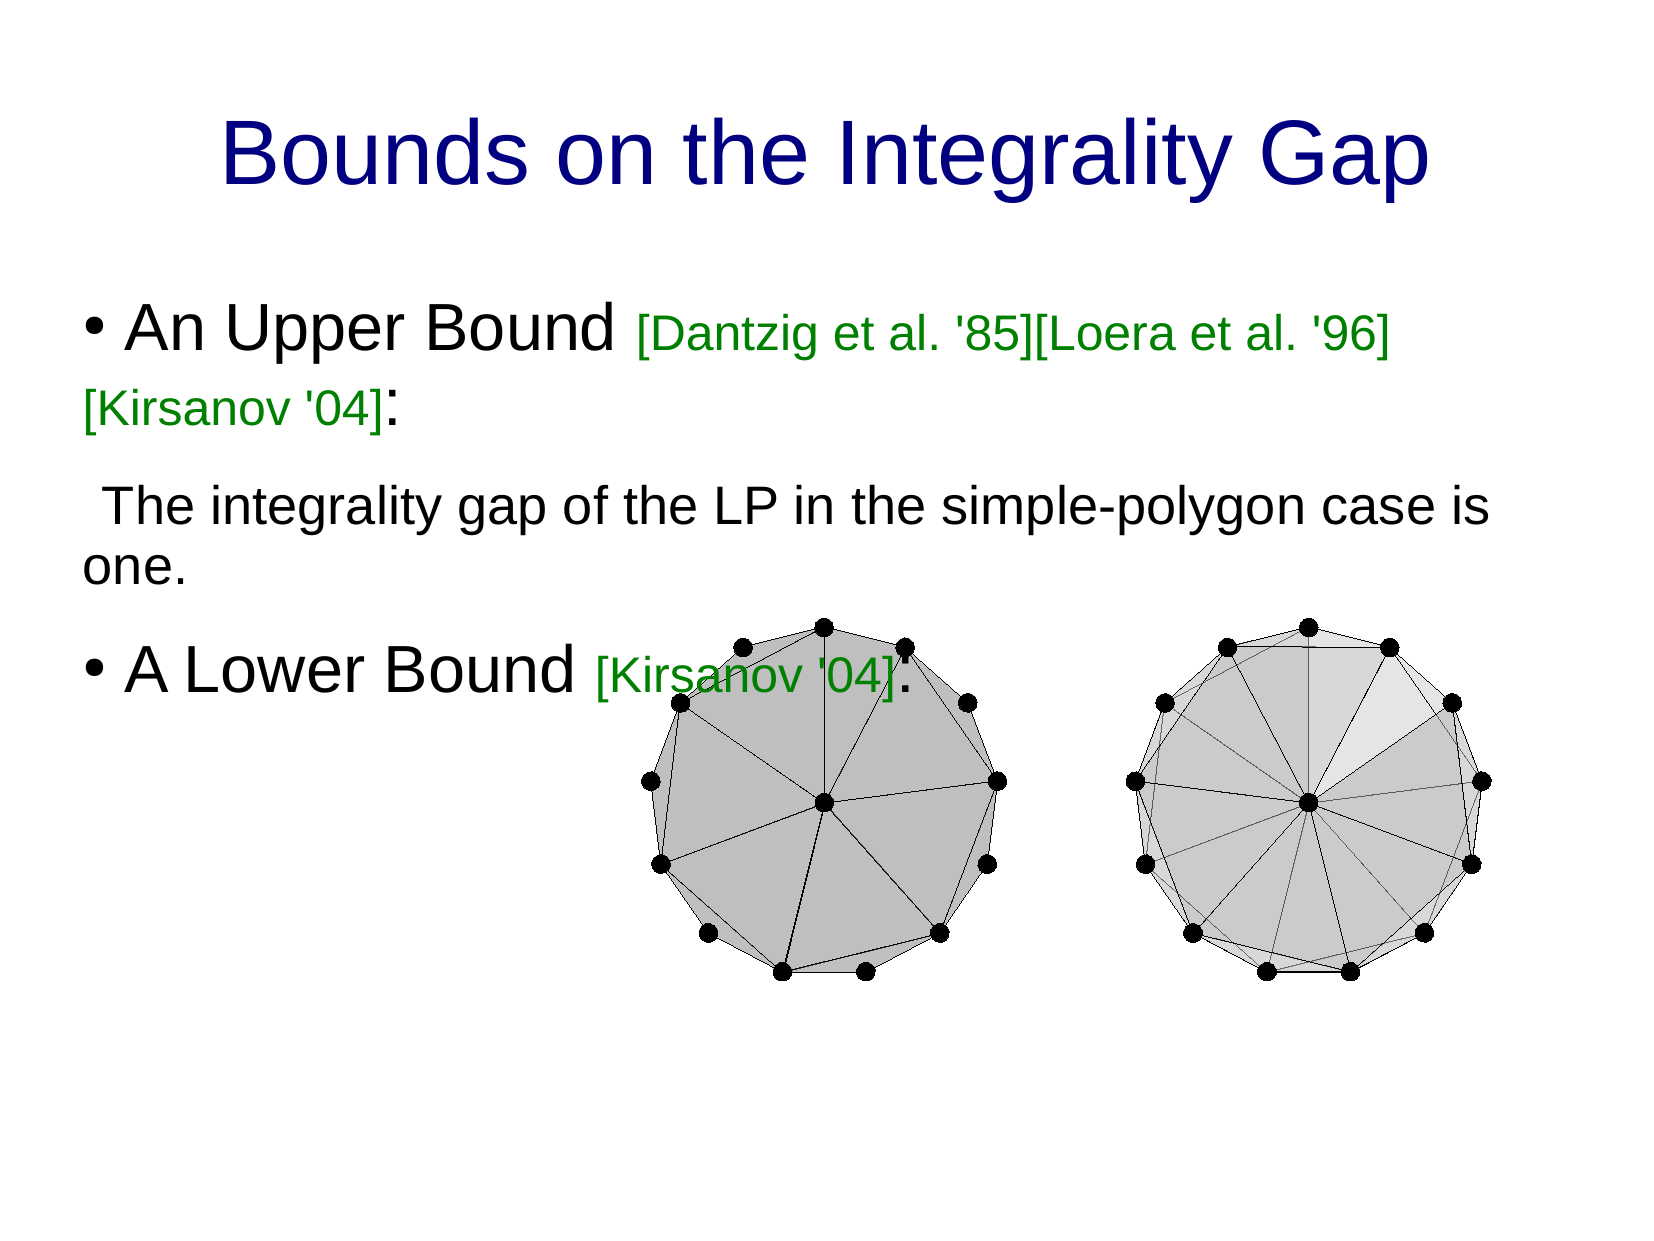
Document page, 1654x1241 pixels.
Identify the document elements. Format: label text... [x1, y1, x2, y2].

title Bounds on the Integrality Gap [82, 49, 1571, 257]
list An Upper Bound [Dantzig et al. '85][Loera et al. '96][Kirsanov '04]: The integrality gap of the LP in the simple-polygon case is one. A Lower Bound [Kirsanov '04]: [82, 290, 1571, 1109]
